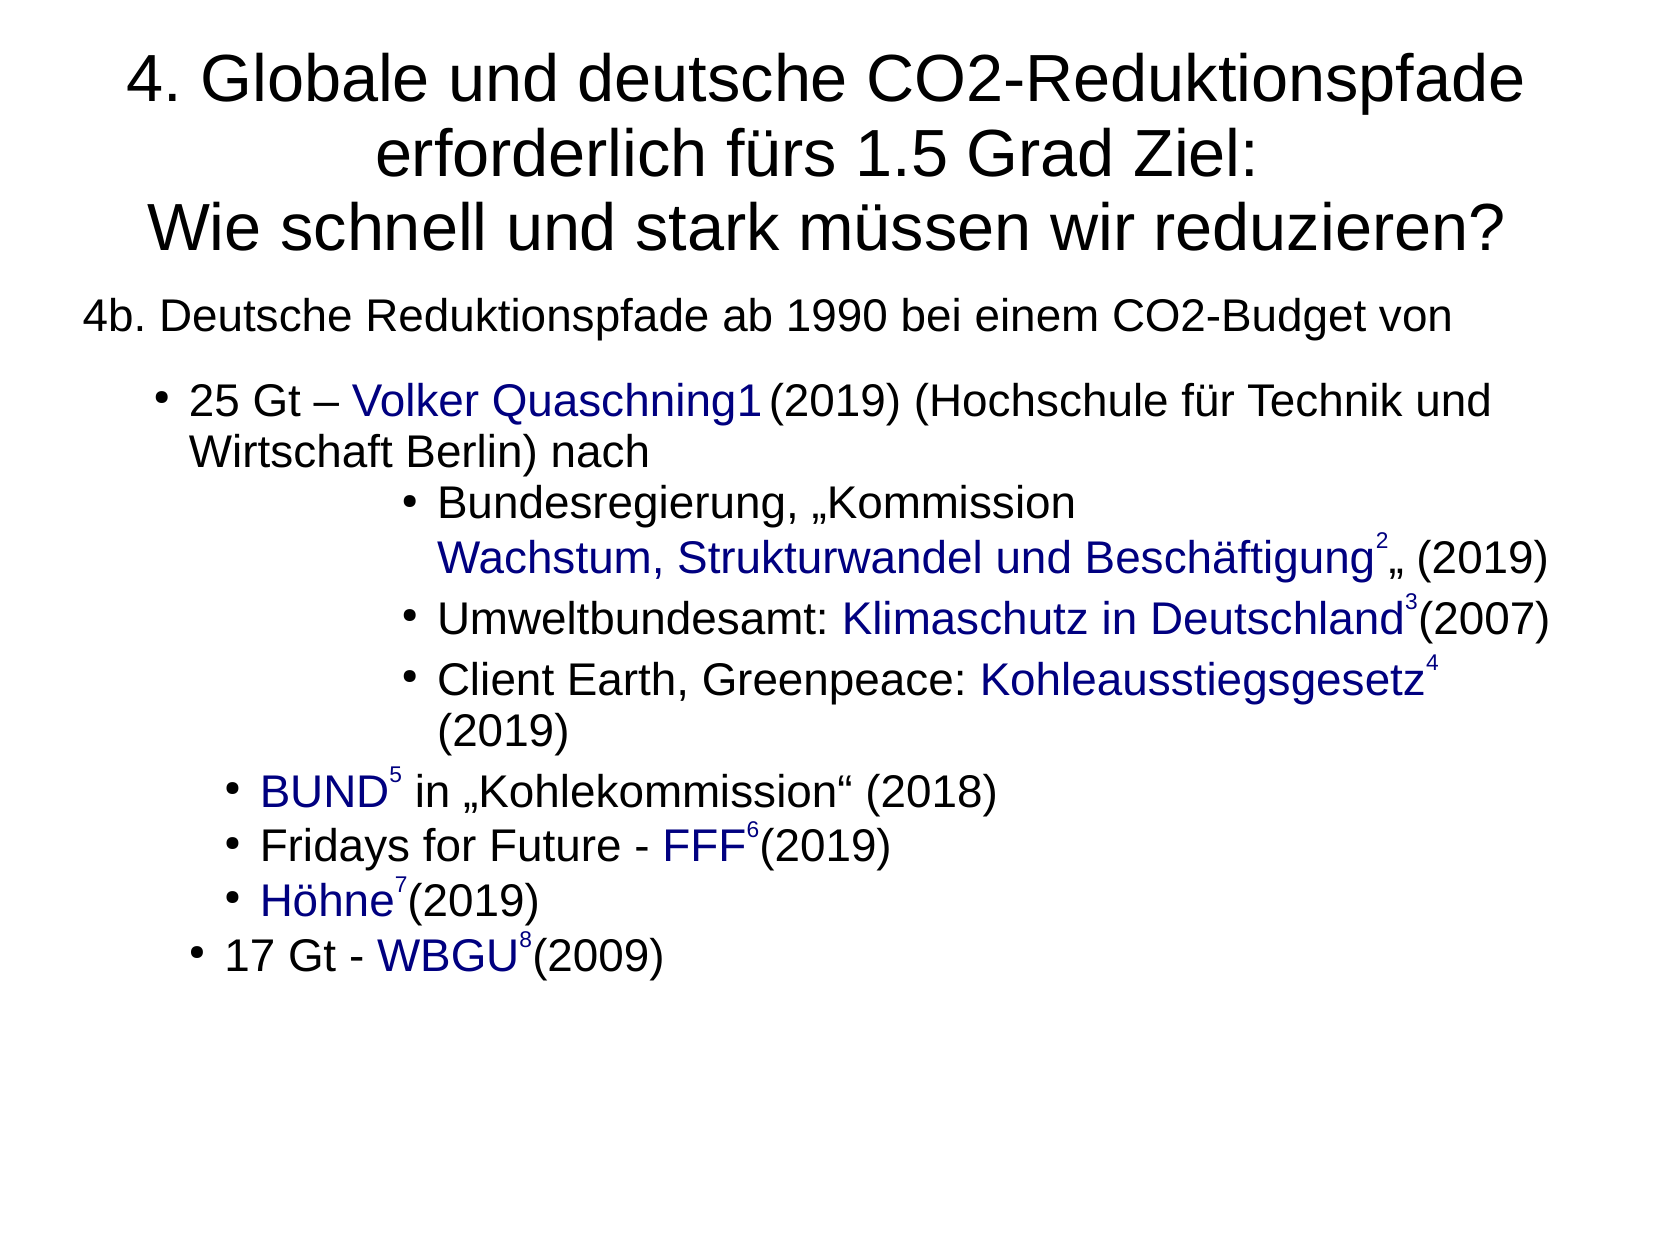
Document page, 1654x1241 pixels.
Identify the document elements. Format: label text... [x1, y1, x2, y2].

title 4. Globale und deutsche CO2-Reduktionspfade erforderlich fürs 1.5 Grad Ziel: Wie schnell und stark müssen wir reduzieren? [82, 41, 1571, 265]
list 4b. Deutsche Reduktionspfade ab 1990 bei einem CO2-Budget von 25 Gt – Volker Quaschning1 (2019) (Hochschule für Technik und Wirtschaft Berlin) nach Bundesregierung, „Kommission Wachstum, Strukturwandel und Beschäftigung2„ (2019) Umweltbundesamt: Klimaschutz in Deutschland3(2007) Client Earth, Greenpeace: Kohleausstiegsgesetz4(2019) BUND5 in „Kohlekommission“ (2018) Fridays for Future - FFF6(2019) Höhne7(2019) 17 Gt - WBGU8(2009) [82, 290, 1571, 1109]
